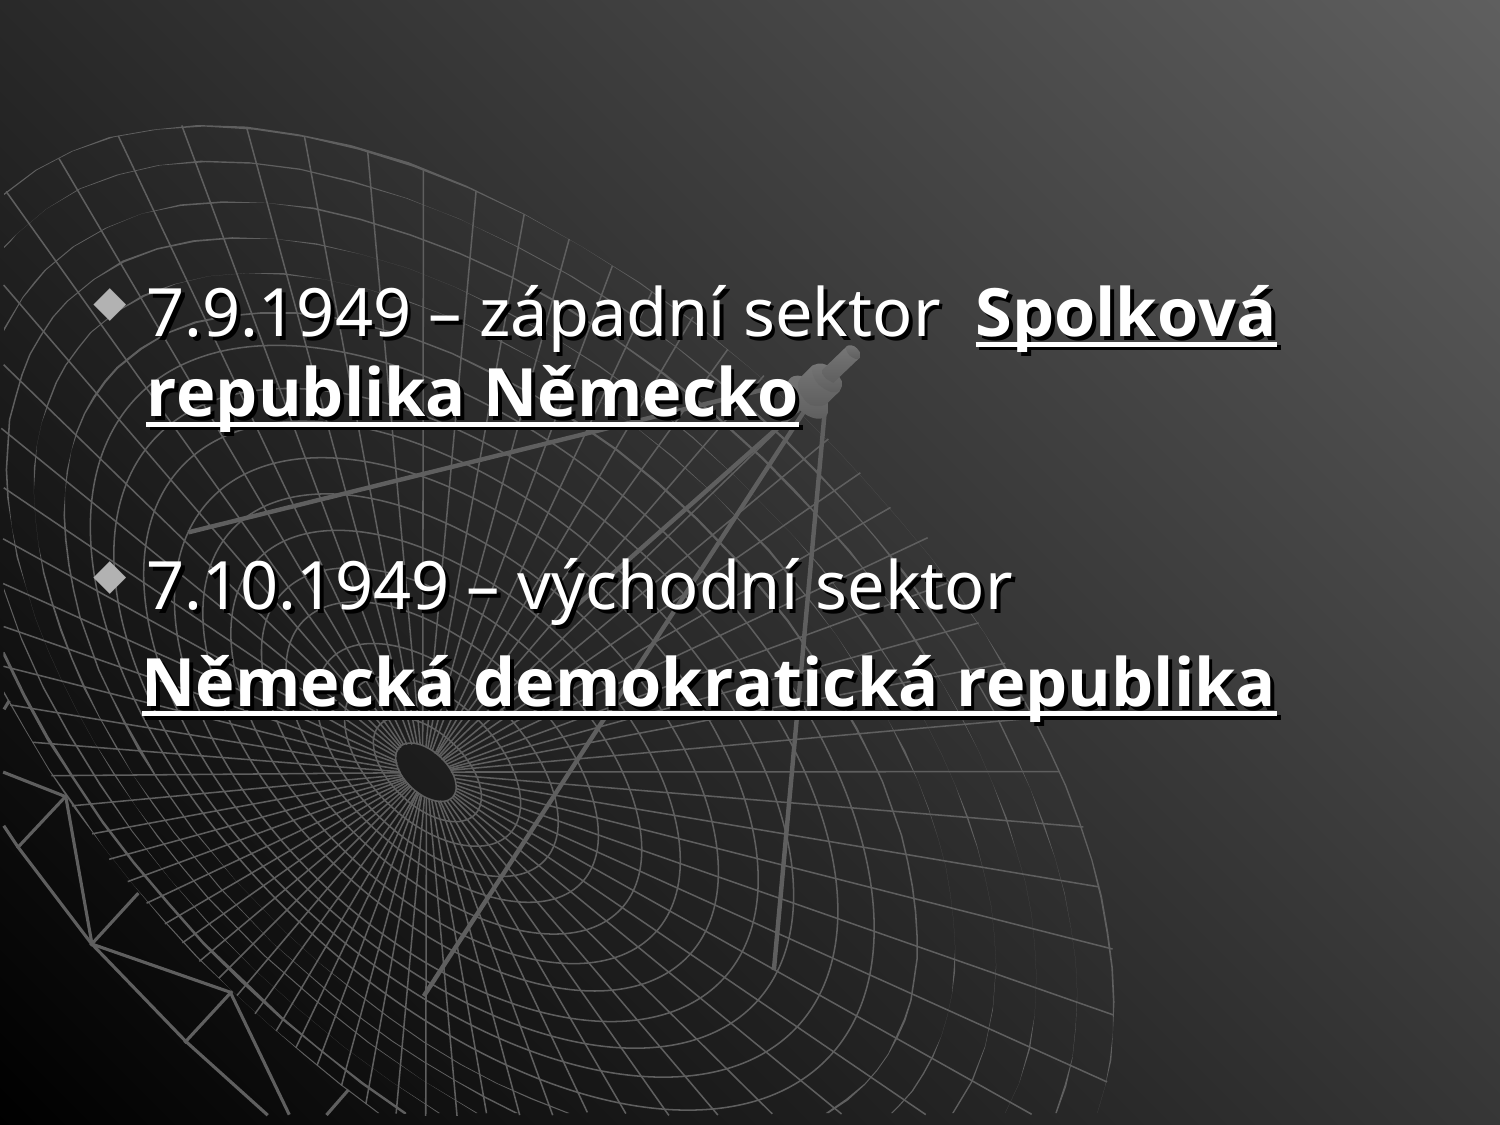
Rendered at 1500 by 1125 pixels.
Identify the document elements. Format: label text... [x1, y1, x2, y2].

title [75, 45, 1426, 233]
list 7.9.1949 – západní sektor Spolková republika Německo 7.10.1949 – východní sektor Německá demokratická republika [75, 262, 1426, 1006]
